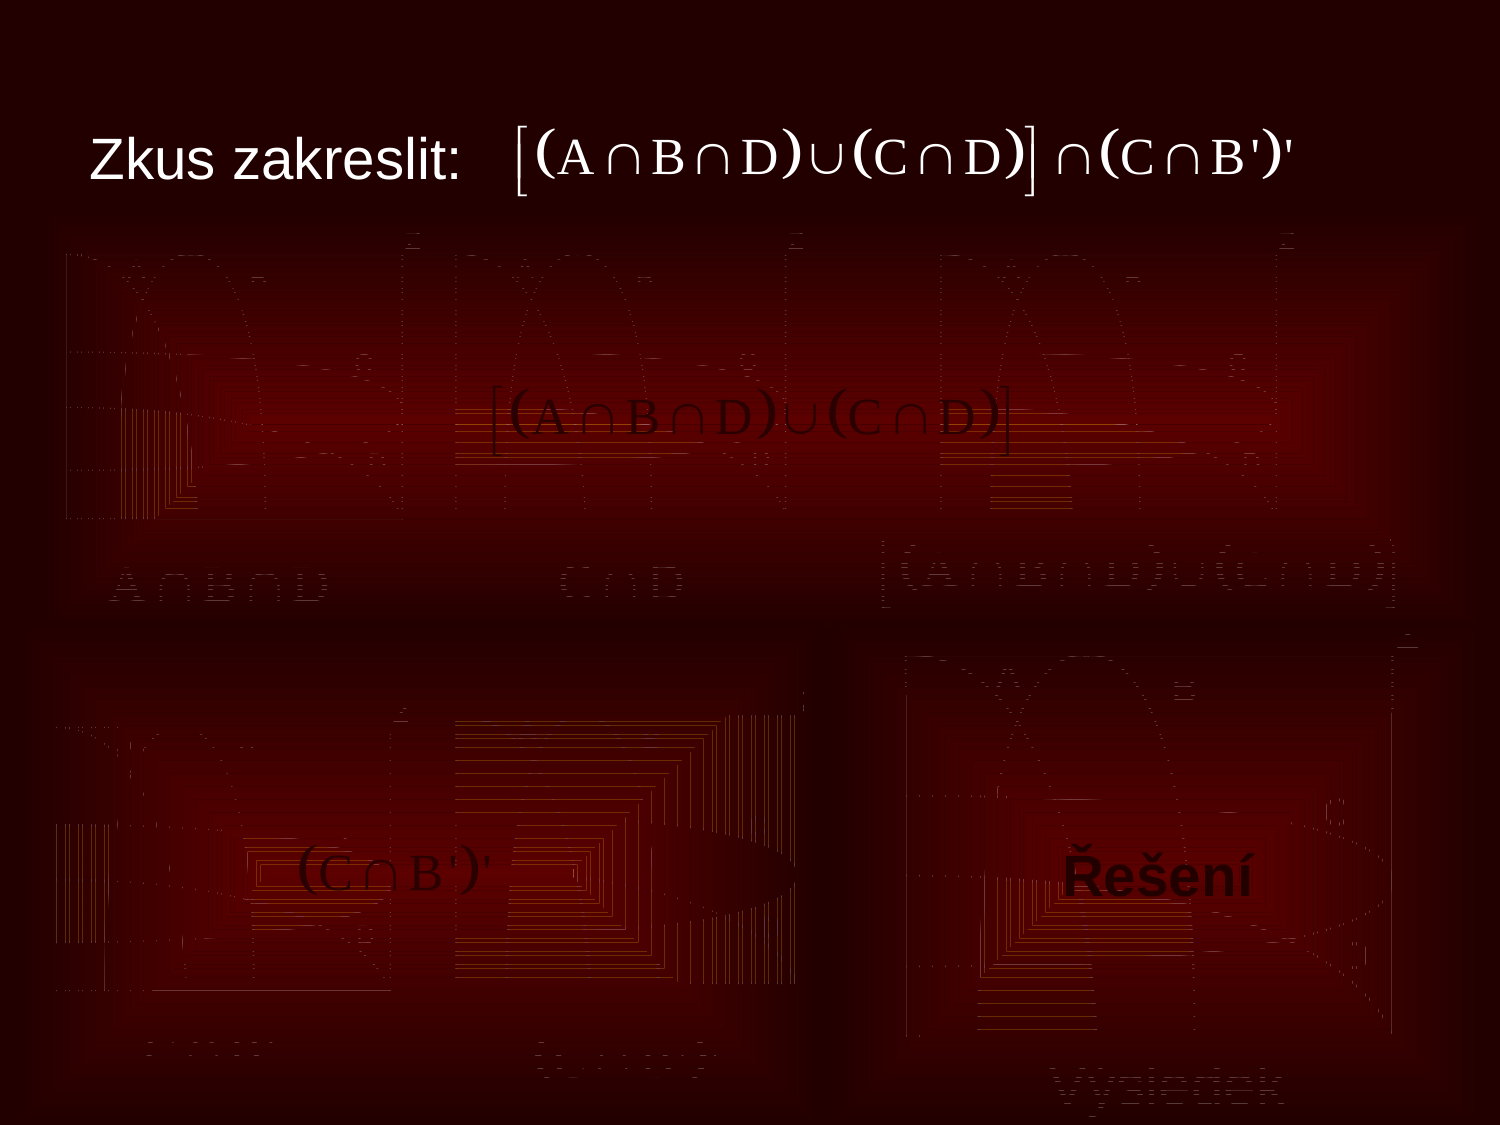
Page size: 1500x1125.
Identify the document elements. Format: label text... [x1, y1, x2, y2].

list Zkus zakreslit: [75, 113, 505, 207]
chart [505, 113, 1301, 207]
text_box [17, 207, 1483, 1125]
chart [291, 834, 501, 922]
chart [480, 373, 1028, 470]
text_box Řešení [832, 621, 1483, 1125]
